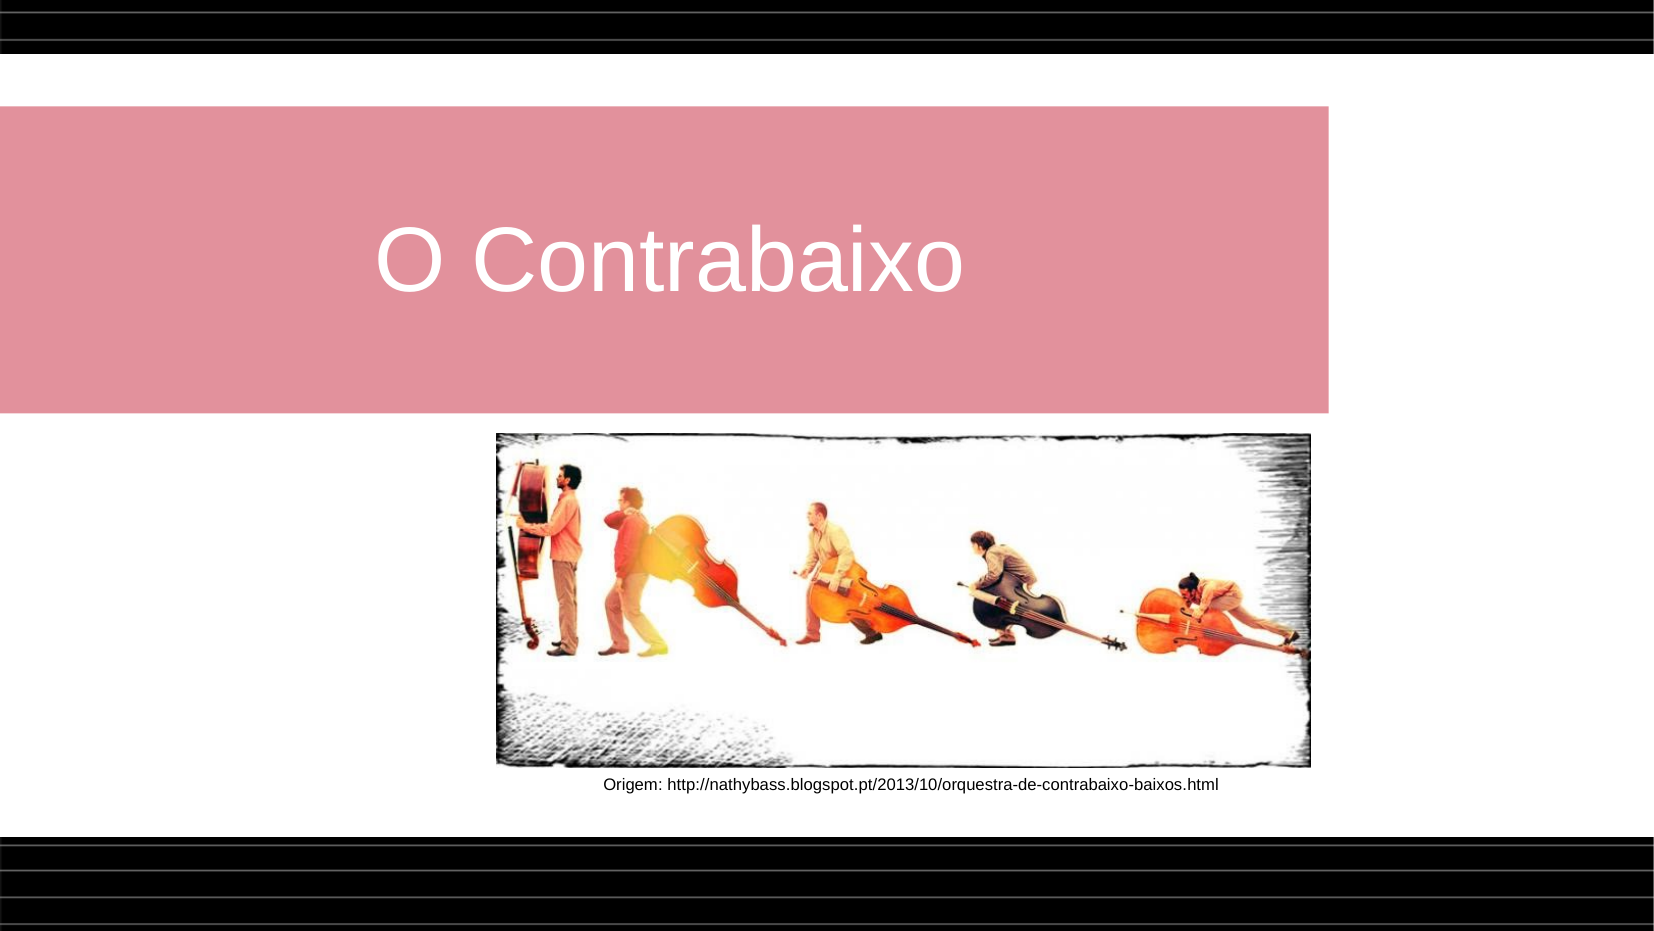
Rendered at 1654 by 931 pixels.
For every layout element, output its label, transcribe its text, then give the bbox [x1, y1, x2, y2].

picture [0, 837, 1654, 931]
text_box Origem: http://nathybass.blogspot.pt/2013/10/orquestra-de-contrabaixo-baixos.html [588, 767, 1241, 844]
title O Contrabaixo [0, 106, 1329, 414]
picture [0, 0, 1654, 54]
picture [496, 433, 1311, 768]
